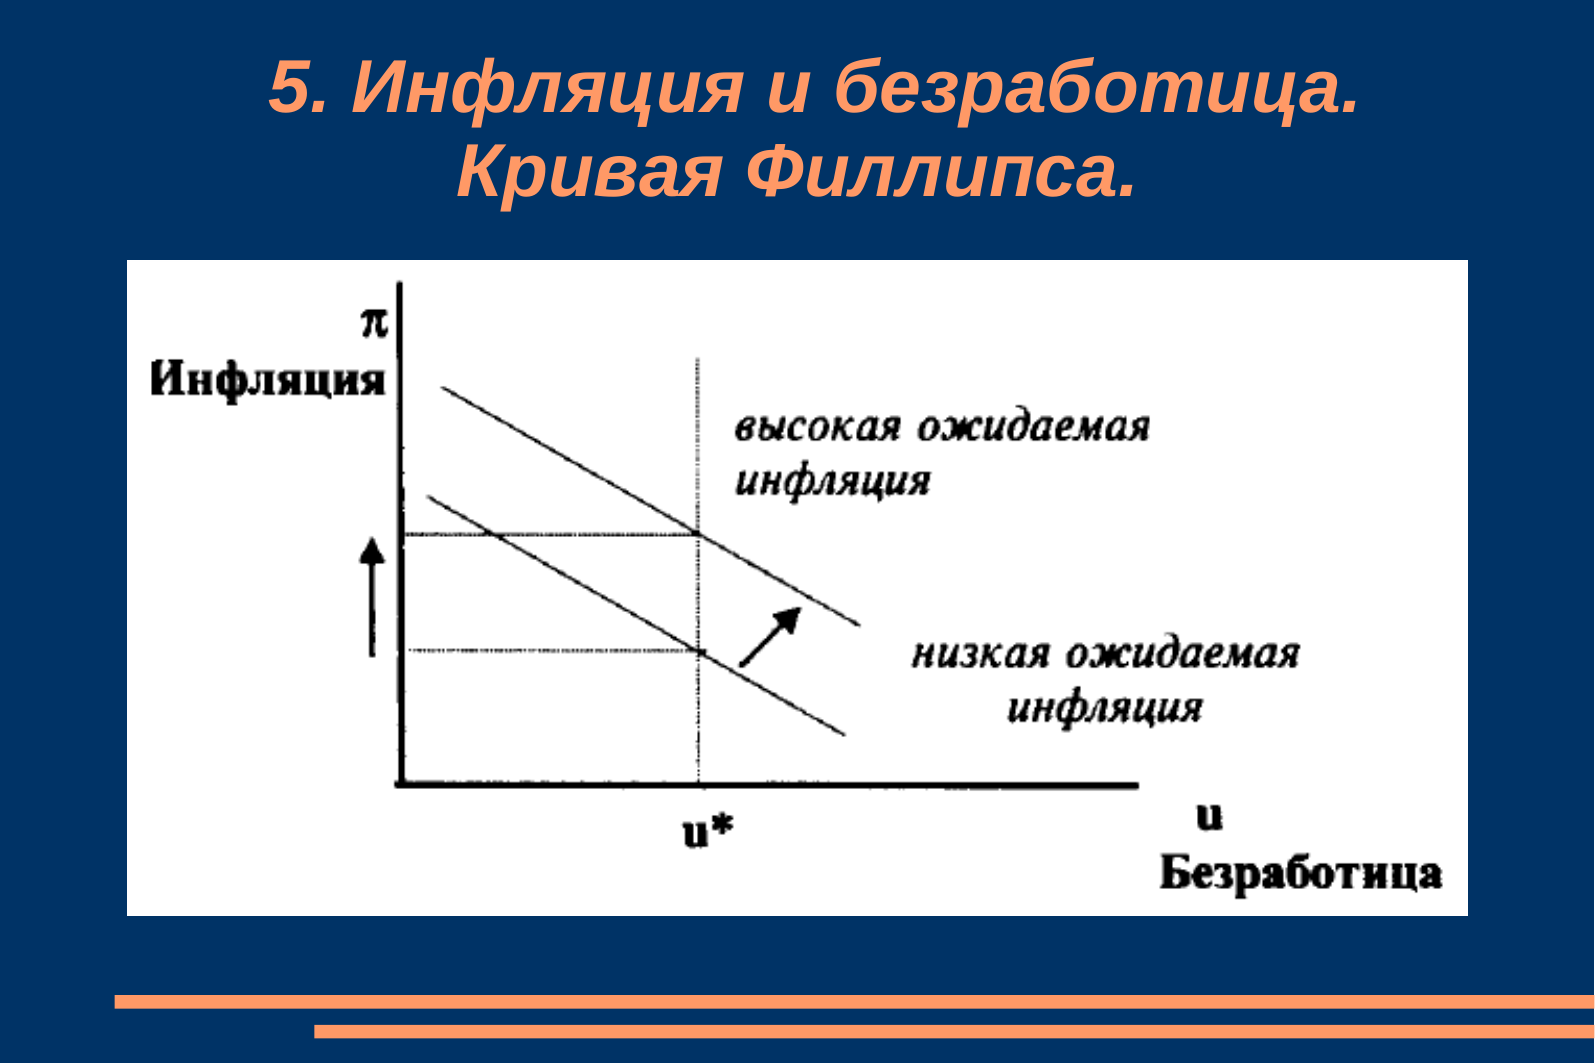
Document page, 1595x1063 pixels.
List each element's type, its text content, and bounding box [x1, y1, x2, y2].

title 5. Инфляция и безработица. Кривая Филлипса. [117, 39, 1479, 218]
picture [127, 260, 1468, 916]
